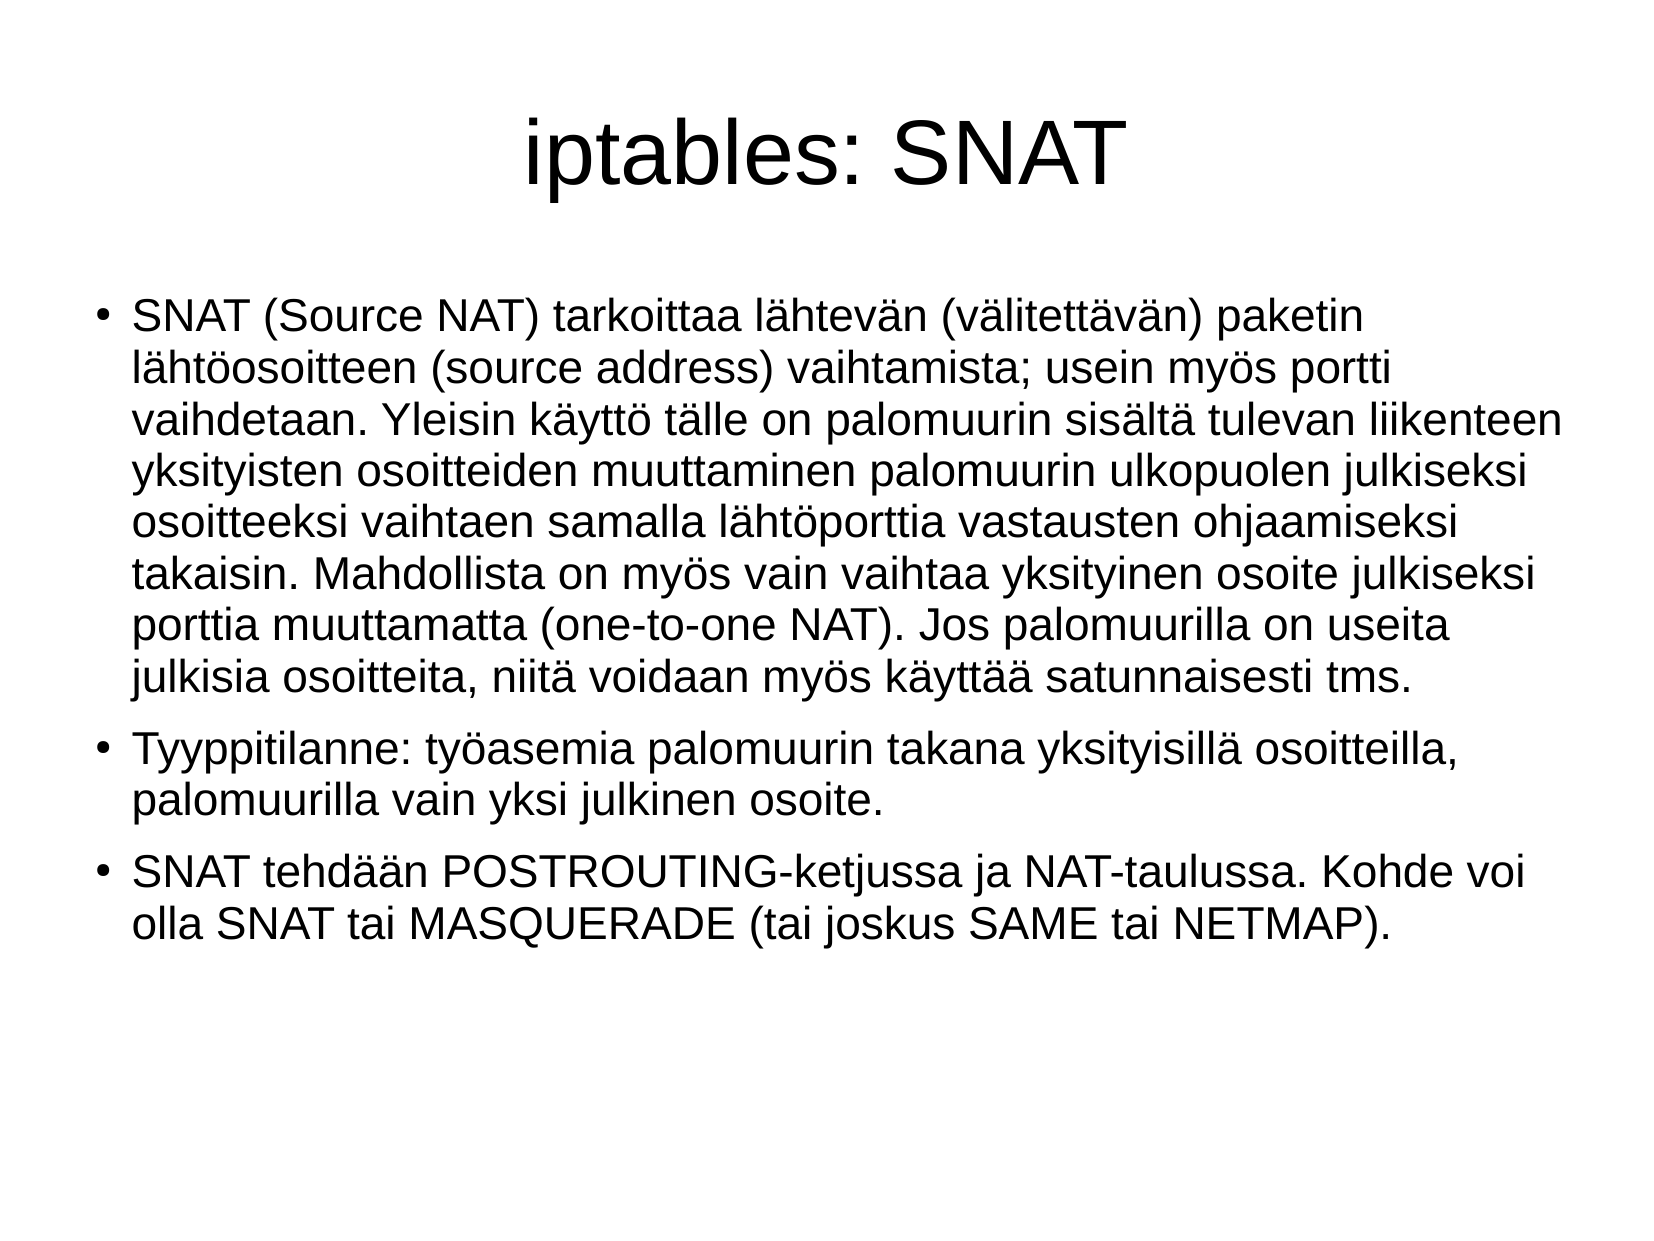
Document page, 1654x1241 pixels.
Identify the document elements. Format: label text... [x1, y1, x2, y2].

list SNAT (Source NAT) tarkoittaa lähtevän (välitettävän) paketin lähtöosoitteen (source address) vaihtamista; usein myös portti vaihdetaan. Yleisin käyttö tälle on palomuurin sisältä tulevan liikenteen yksityisten osoitteiden muuttaminen palomuurin ulkopuolen julkiseksi osoitteeksi vaihtaen samalla lähtöporttia vastausten ohjaamiseksi takaisin. Mahdollista on myös vain vaihtaa yksityinen osoite julkiseksi porttia muuttamatta (one-to-one NAT). Jos palomuurilla on useita julkisia osoitteita, niitä voidaan myös käyttää satunnaisesti tms. Tyyppitilanne: työasemia palomuurin takana yksityisillä osoitteilla, palomuurilla vain yksi julkinen osoite. SNAT tehdään POSTROUTING-ketjussa ja NAT-taulussa. Kohde voi olla SNAT tai MASQUERADE (tai joskus SAME tai NETMAP). [82, 290, 1571, 1010]
title iptables: SNAT [82, 49, 1571, 257]
